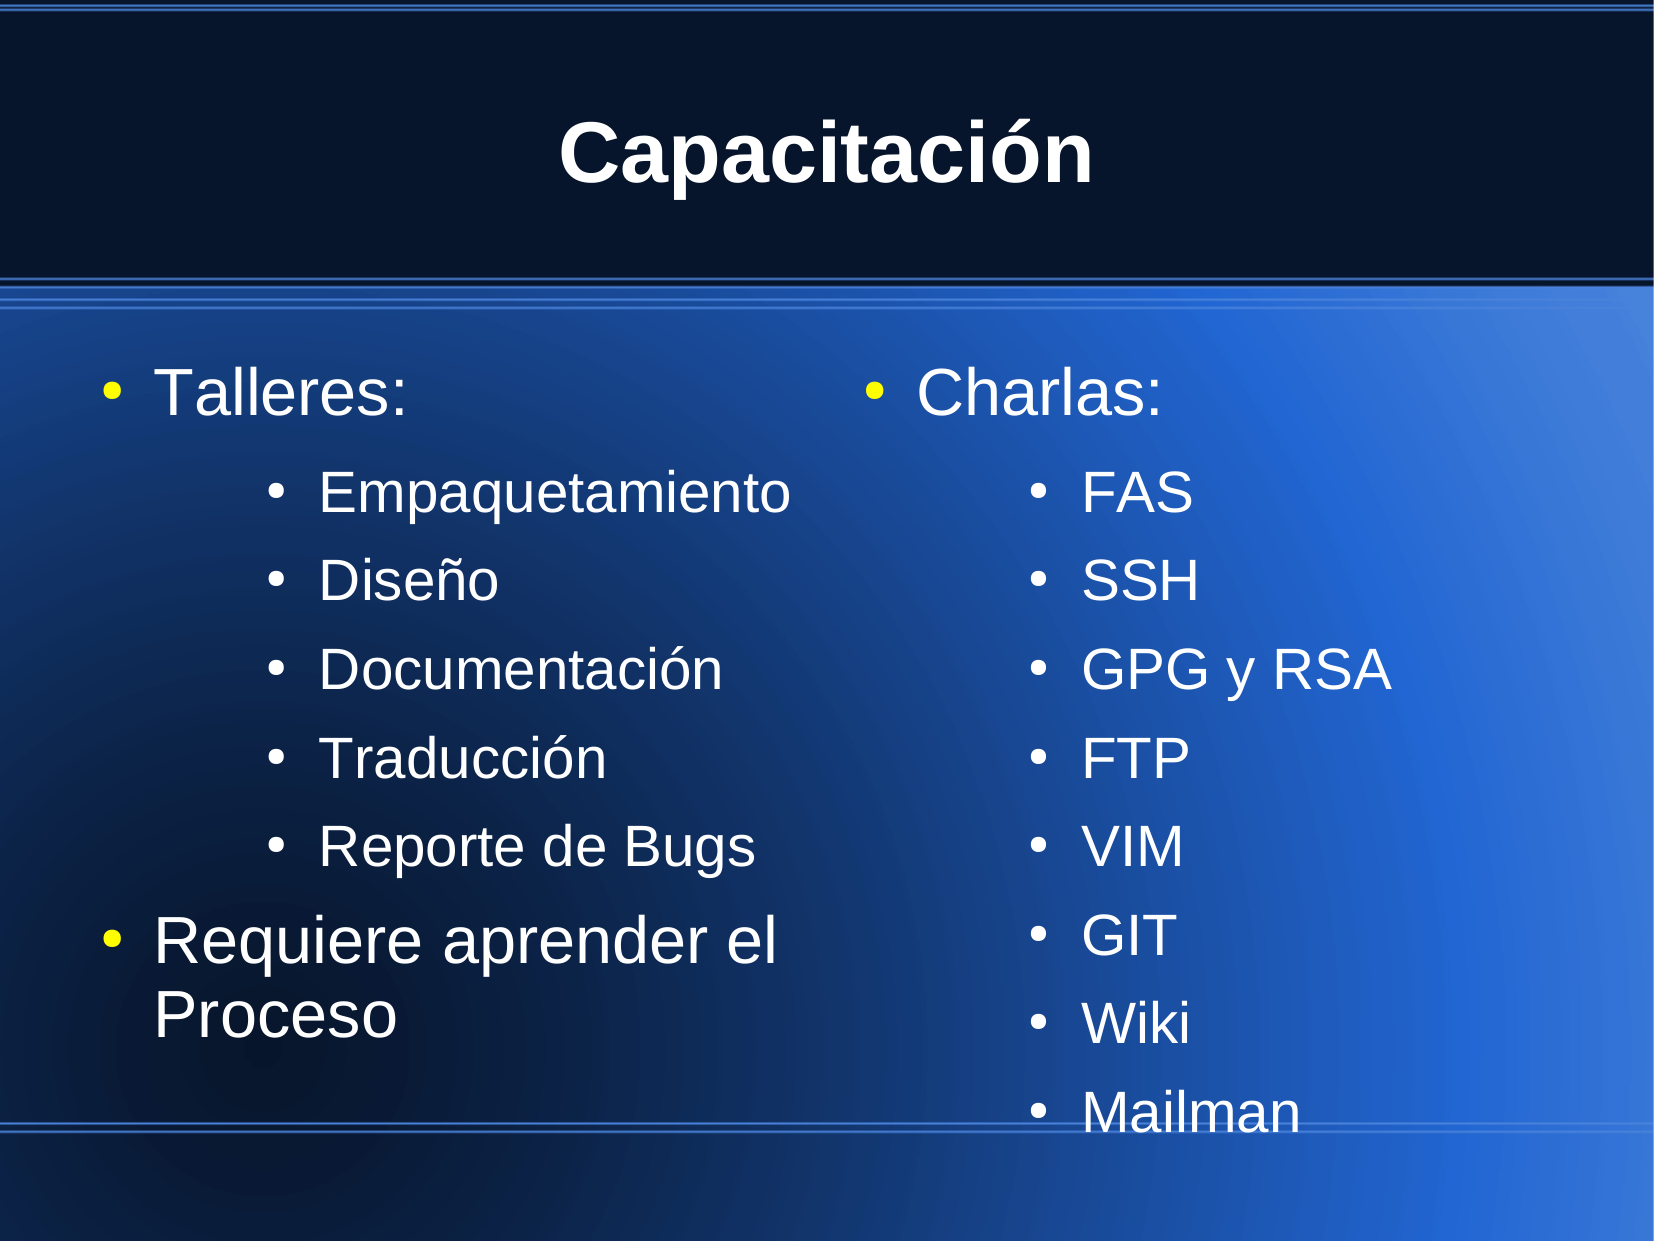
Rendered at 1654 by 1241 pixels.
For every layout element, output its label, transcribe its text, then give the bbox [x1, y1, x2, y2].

title Capacitación [82, 49, 1571, 257]
picture [0, 0, 1654, 1241]
list Charlas: FAS SSH GPG y RSA FTP VIM GIT Wiki Mailman [845, 355, 1572, 1174]
list Talleres: Empaquetamiento Diseño Documentación Traducción Reporte de Bugs Requiere aprender el Proceso [82, 355, 809, 1174]
